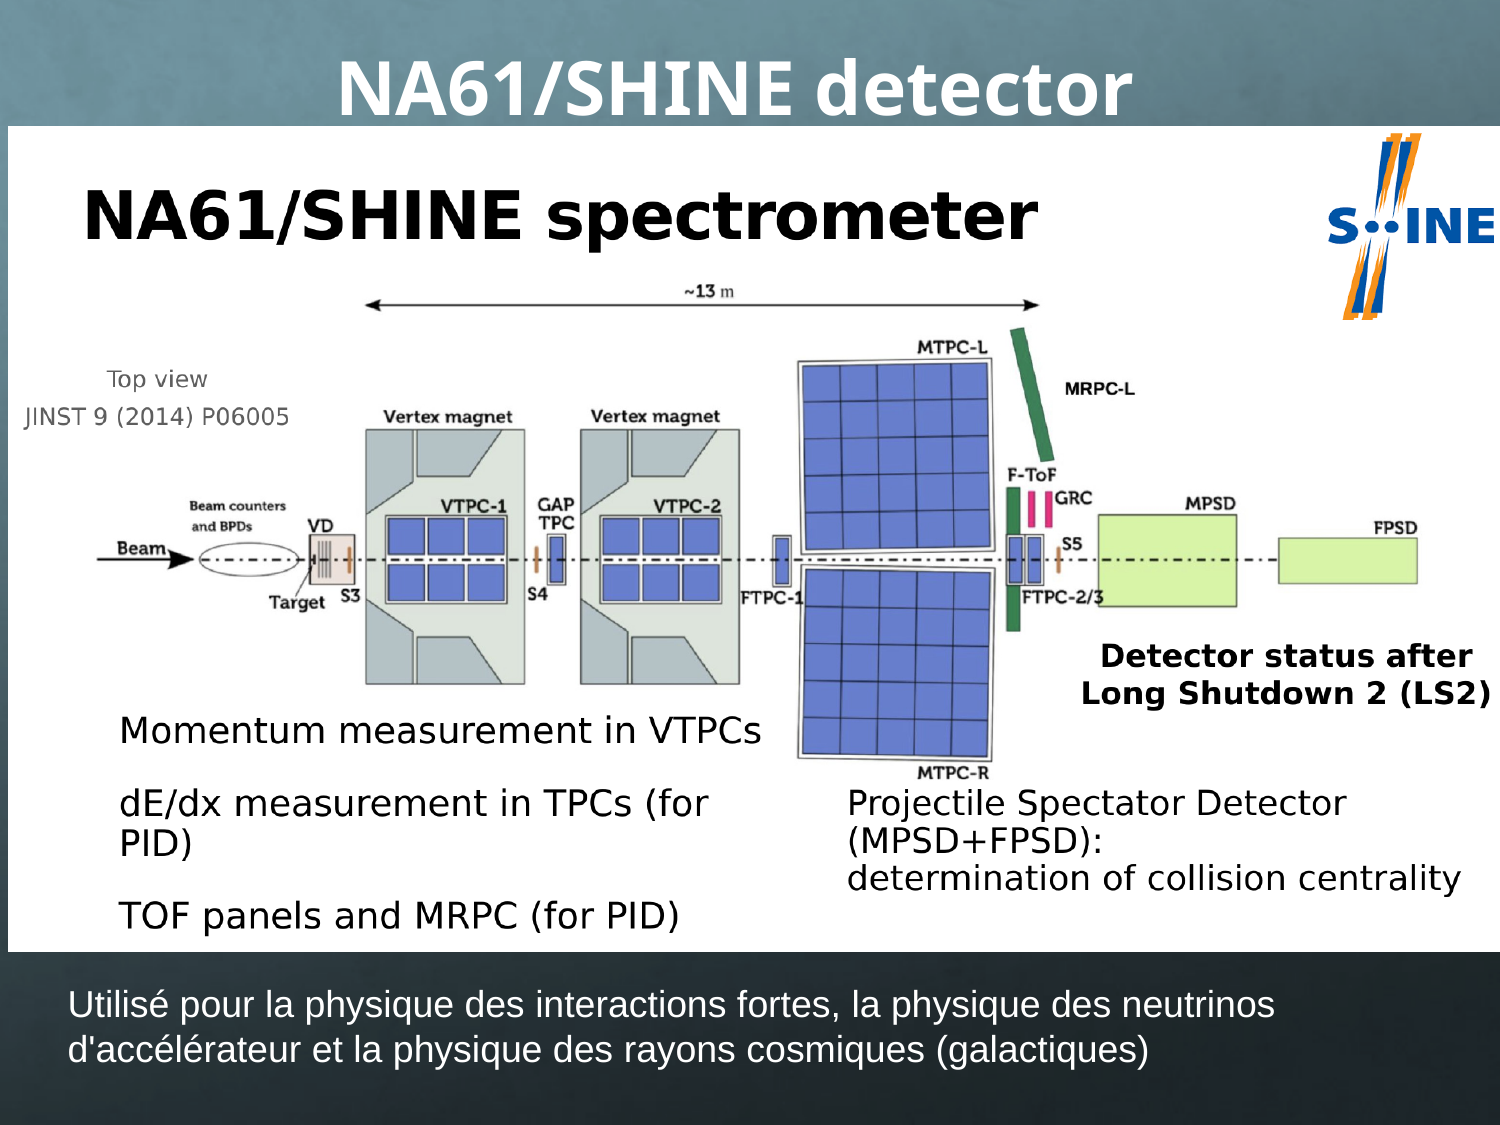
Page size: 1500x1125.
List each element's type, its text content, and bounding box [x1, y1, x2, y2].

picture [0, 0, 1500, 1125]
title NA61/SHINE detector [60, 0, 1411, 126]
title Utilisé pour la physique des interactions fortes, la physique des neutrinos d'accélérateur et la physique des rayons cosmiques (galactiques) [67, 996, 1418, 1098]
